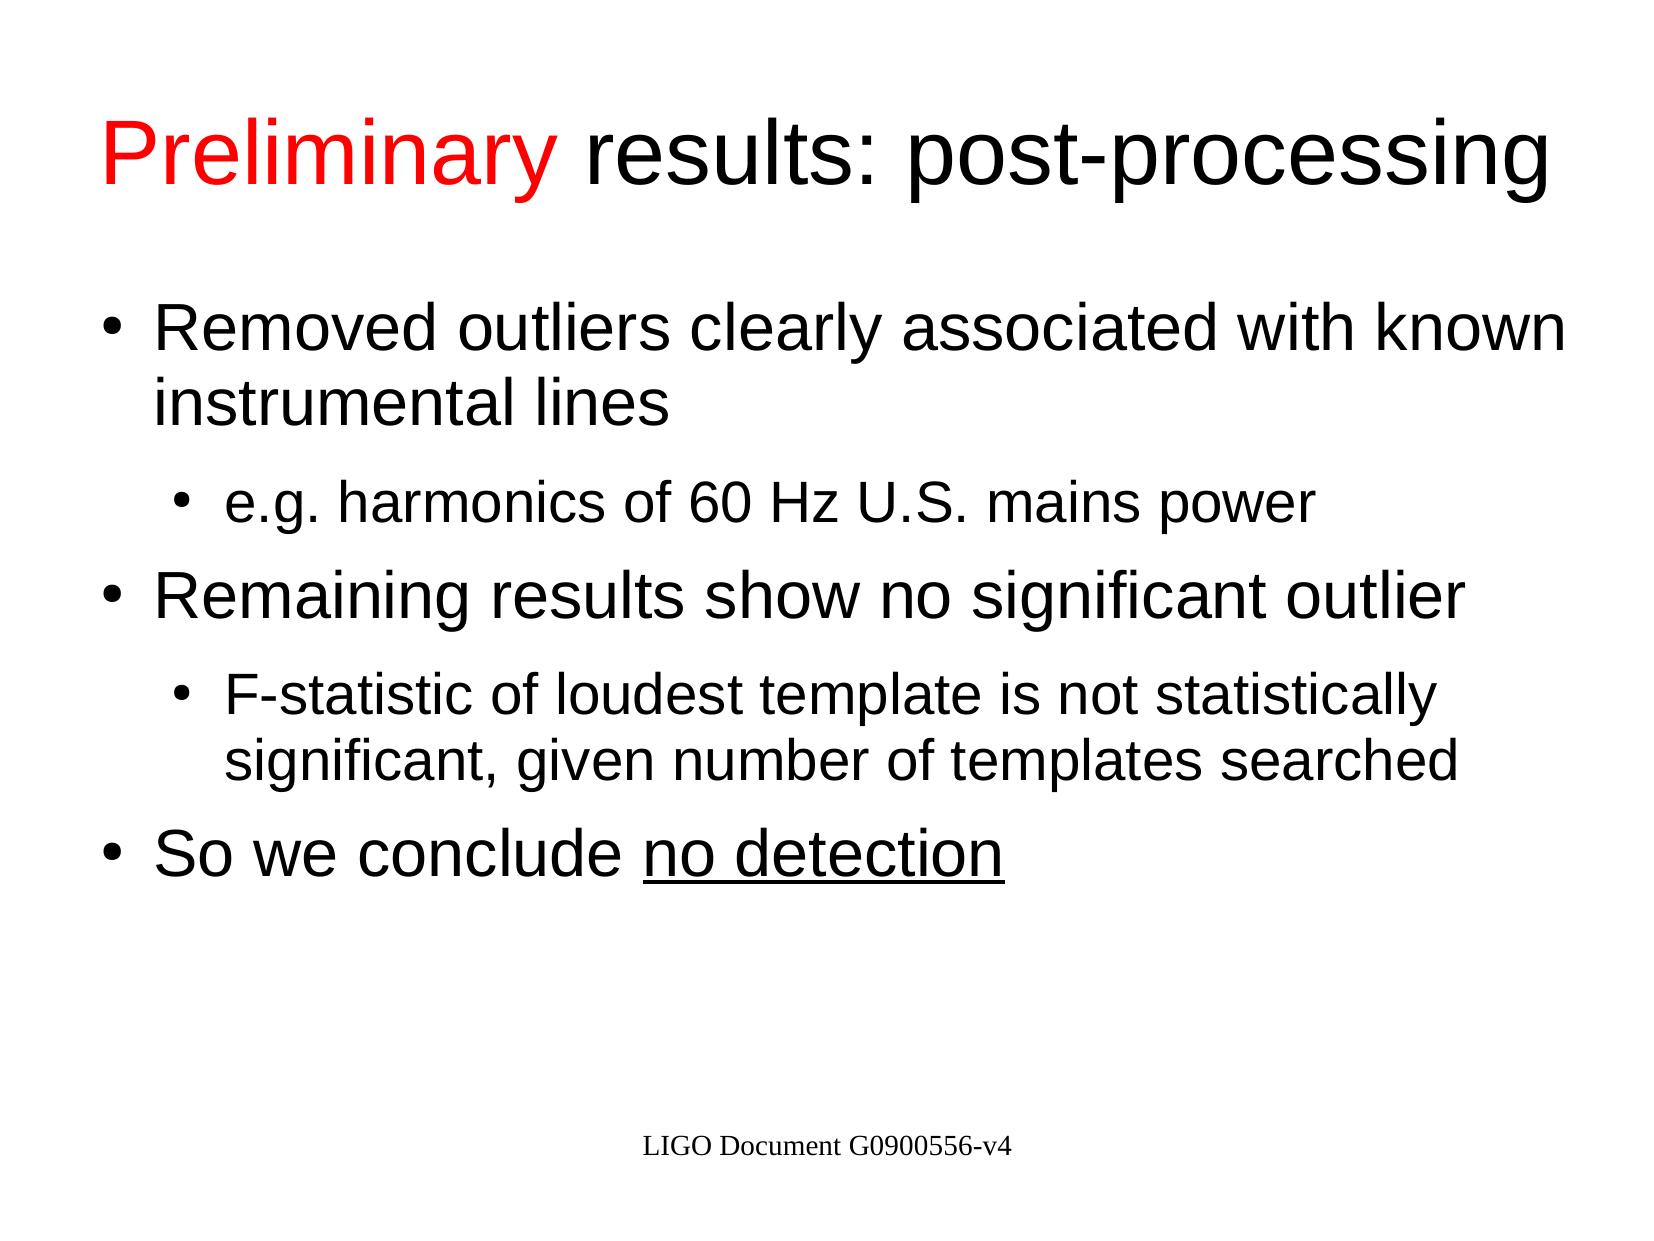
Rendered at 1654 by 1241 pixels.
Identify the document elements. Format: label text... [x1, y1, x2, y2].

list Removed outliers clearly associated with known instrumental lines e.g. harmonics of 60 Hz U.S. mains power Remaining results show no significant outlier F-statistic of loudest template is not statistically significant, given number of templates searched So we conclude no detection [82, 290, 1571, 1109]
title Preliminary results: post-processing [82, 49, 1571, 257]
